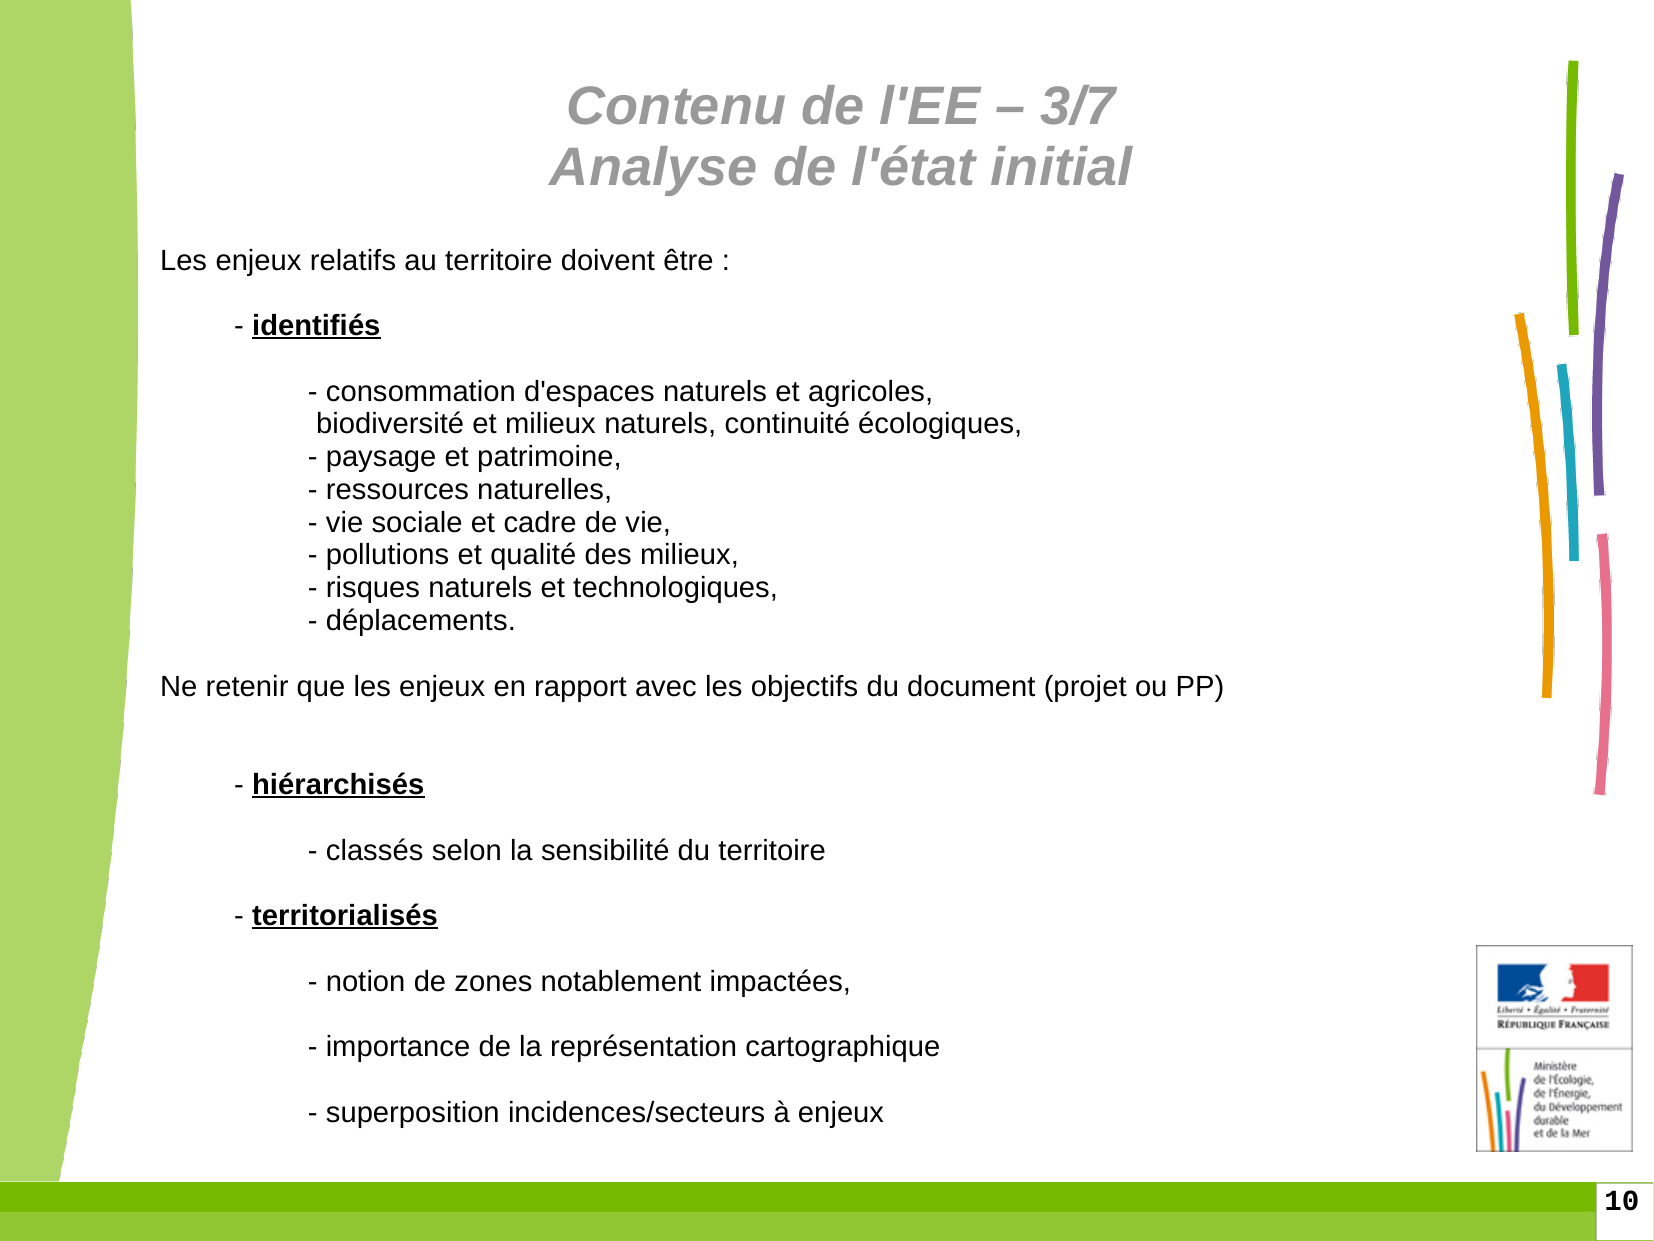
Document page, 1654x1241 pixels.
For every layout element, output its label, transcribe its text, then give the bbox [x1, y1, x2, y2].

picture [0, 0, 1654, 1241]
text_box Les enjeux relatifs au territoire doivent être : - identifiés - consommation d'espaces naturels et agricoles, biodiversité et milieux naturels, continuité écologiques, - paysage et patrimoine, - ressources naturelles, - vie sociale et cadre de vie, - pollutions et qualité des milieux, - risques naturels et technologiques, - déplacements. Ne retenir que les enjeux en rapport avec les objectifs du document (projet ou PP) - hiérarchisés - classés selon la sensibilité du territoire - territorialisés - notion de zones notablement impactées, - importance de la représentation cartographique - superposition incidences/secteurs à enjeux [145, 236, 1536, 1152]
title Contenu de l'EE – 3/7 Analyse de l'état initial [236, 69, 1447, 203]
